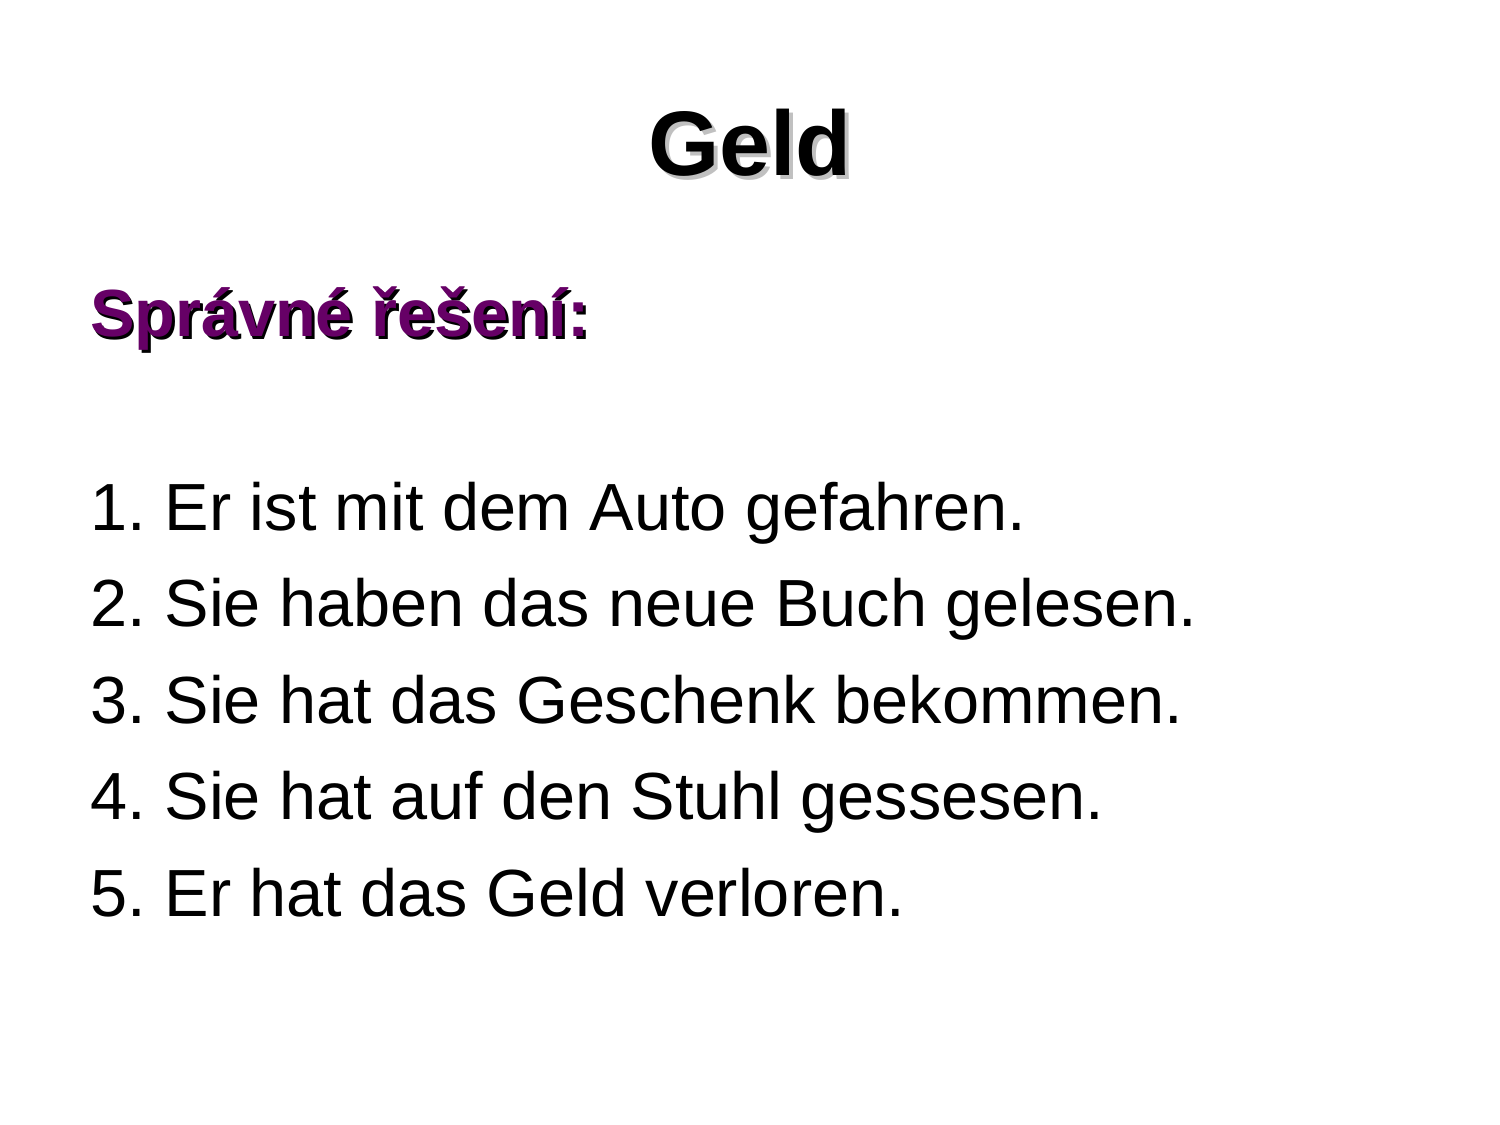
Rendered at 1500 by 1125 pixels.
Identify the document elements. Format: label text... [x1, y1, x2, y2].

title Geld [75, 45, 1426, 233]
list Správné řešení: Er ist mit dem Auto gefahren. Sie haben das neue Buch gelesen. Sie hat das Geschenk bekommen. Sie hat auf den Stuhl gessesen. Er hat das Geld verloren. [75, 262, 1426, 1006]
